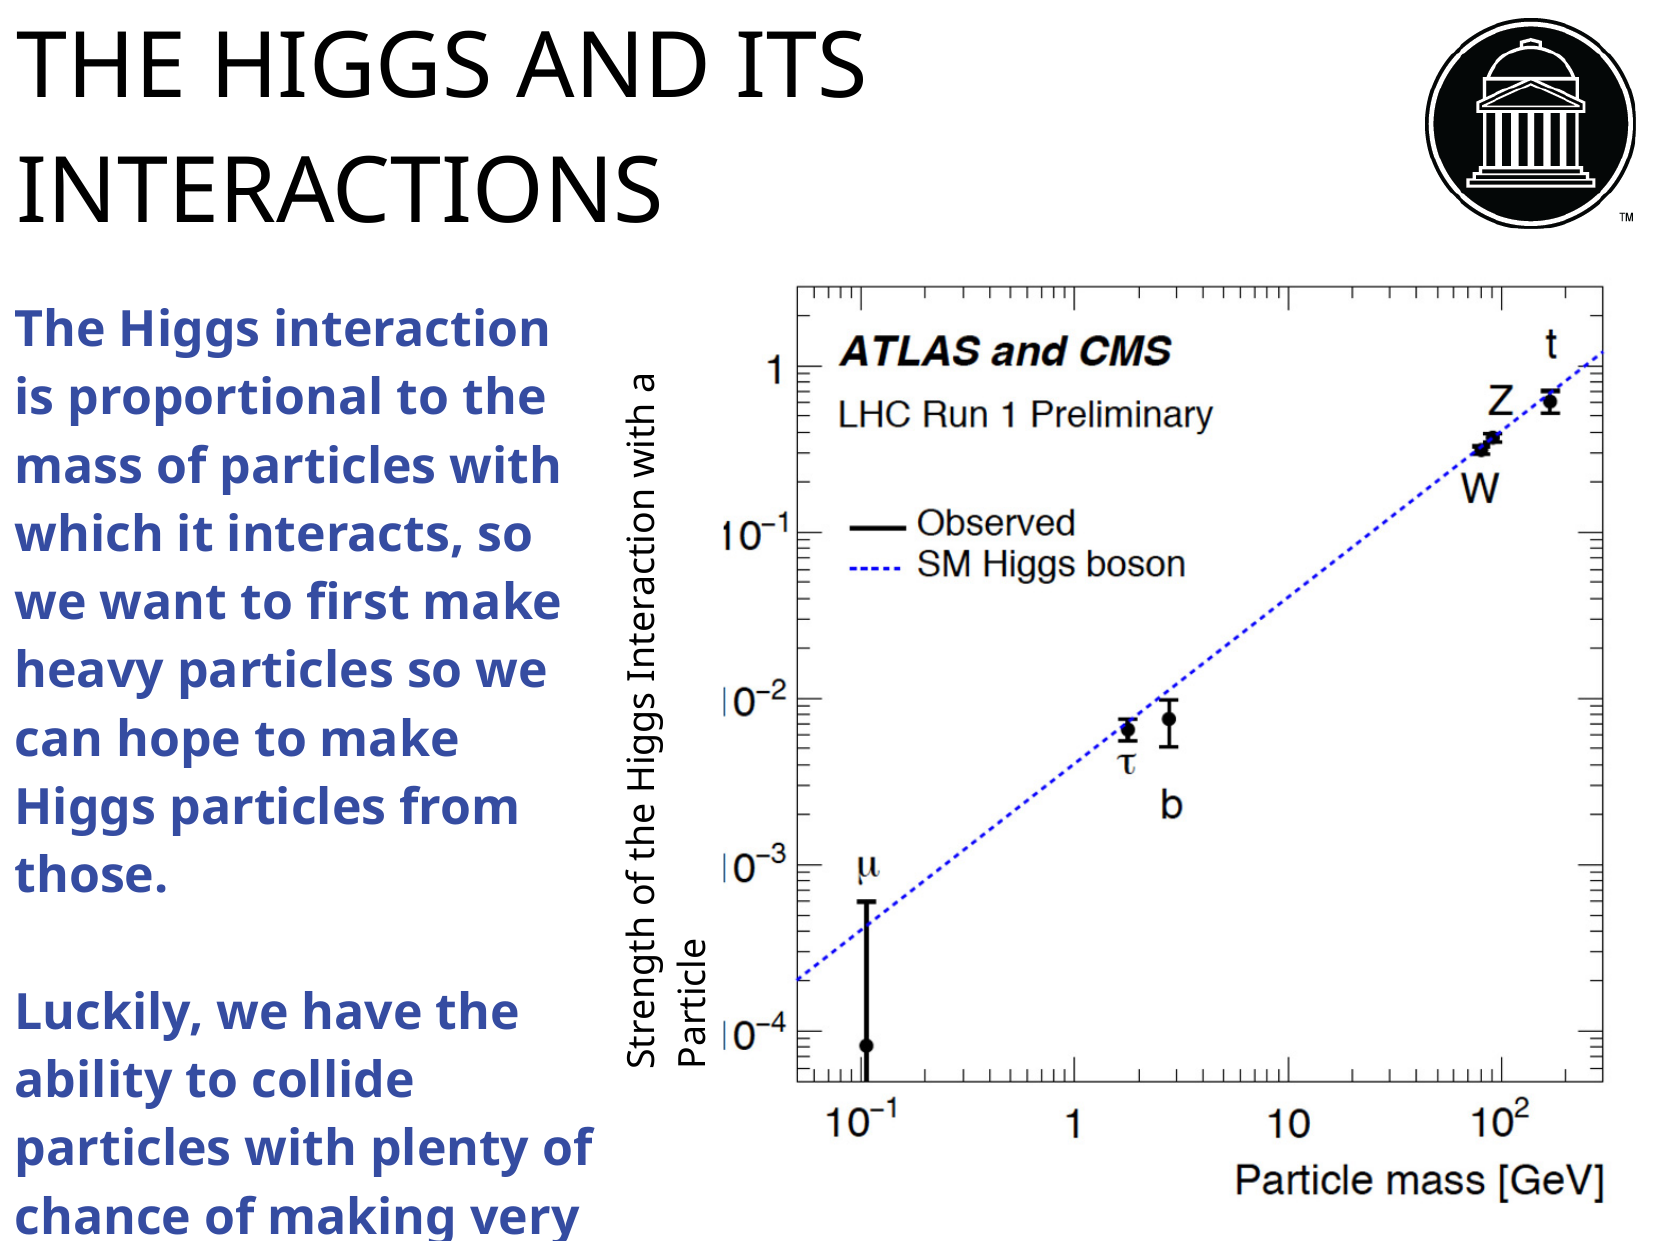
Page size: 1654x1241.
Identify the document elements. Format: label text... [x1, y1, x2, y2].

picture [592, 244, 1654, 1239]
text_box The Higgs interaction is proportional to the mass of particles with which it interacts, so we want to first make heavy particles so we can hope to make Higgs particles from those. Luckily, we have the ability to collide particles with plenty of chance of making very heavy objects! [0, 285, 614, 1205]
picture [1425, 18, 1636, 229]
title THE HIGGS AND ITS INTERACTIONS [16, 0, 1415, 257]
text_box Strength of the Higgs Interaction with a Particle [610, 258, 721, 1085]
